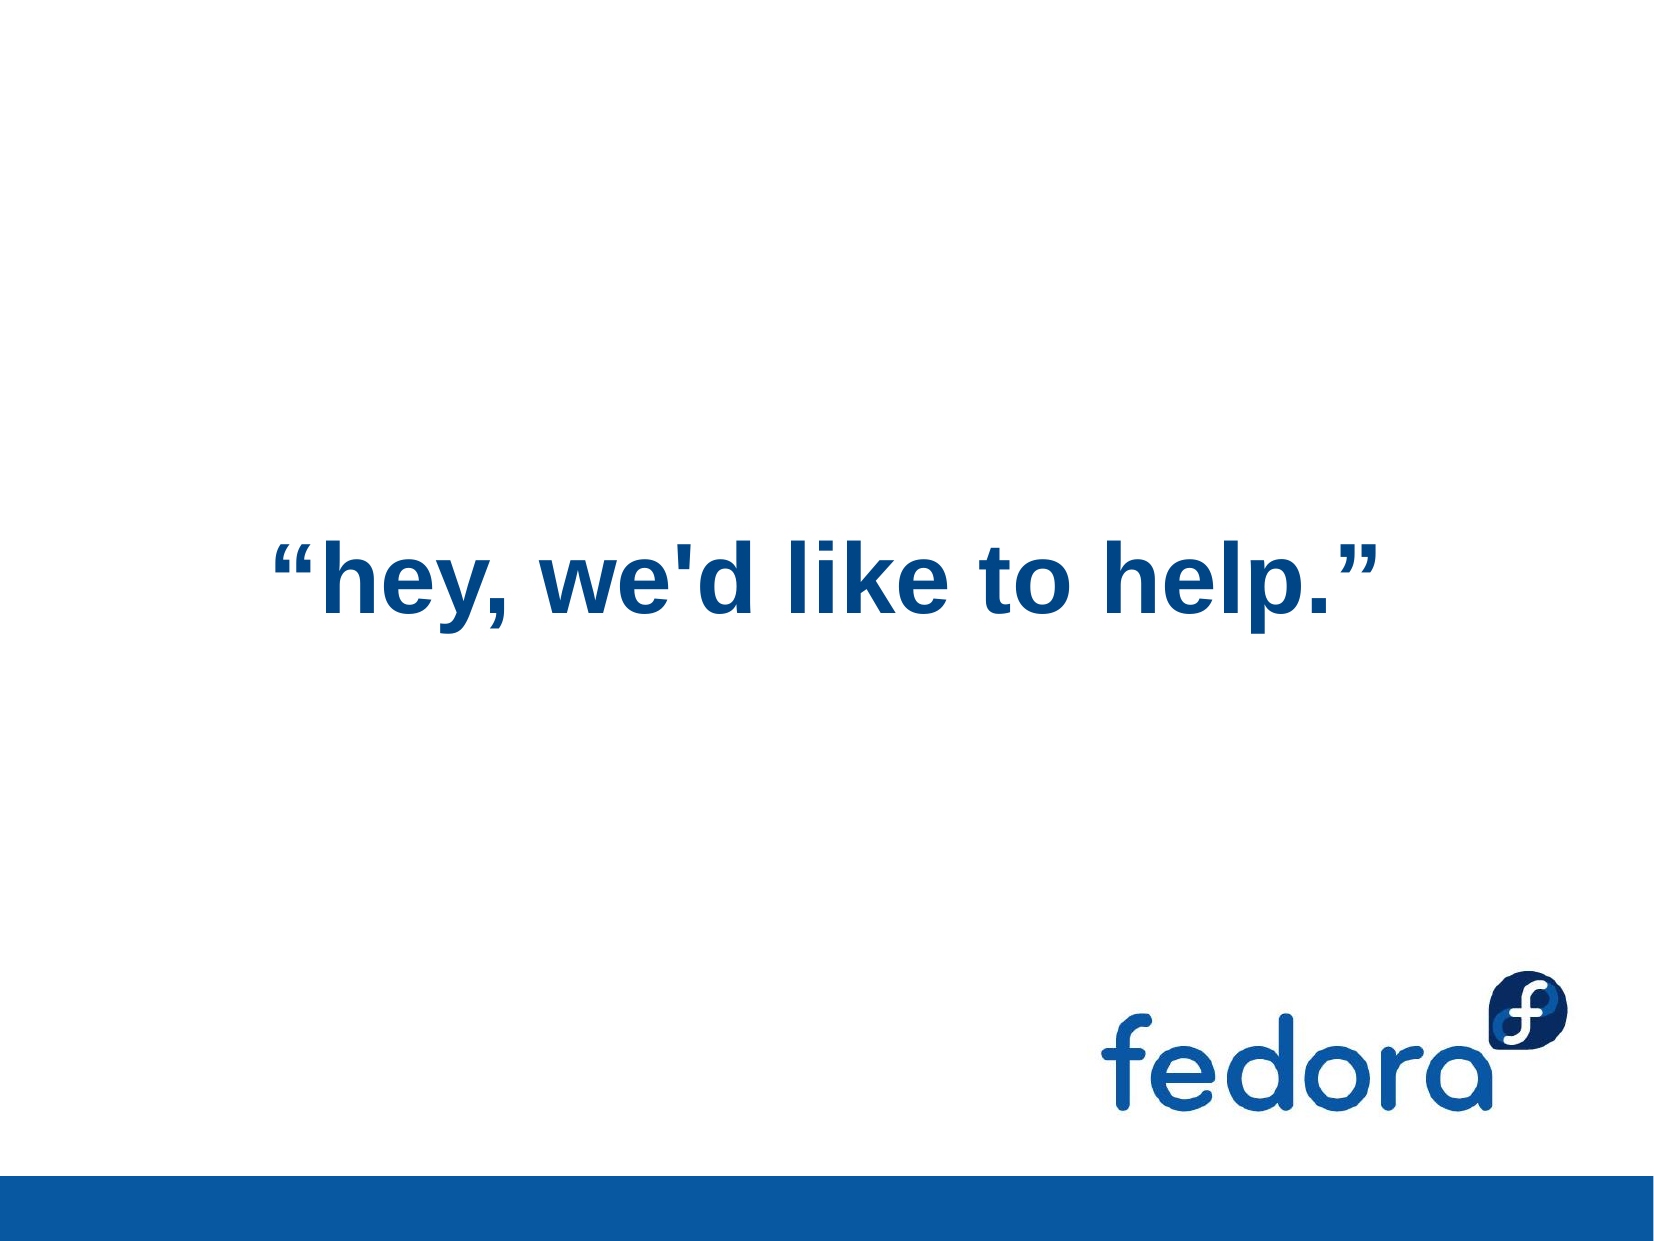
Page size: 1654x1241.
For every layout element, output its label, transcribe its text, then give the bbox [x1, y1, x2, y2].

picture [1087, 958, 1576, 1125]
picture [0, 1176, 1654, 1241]
title “hey, we'd like to help.” [82, 49, 1571, 1109]
